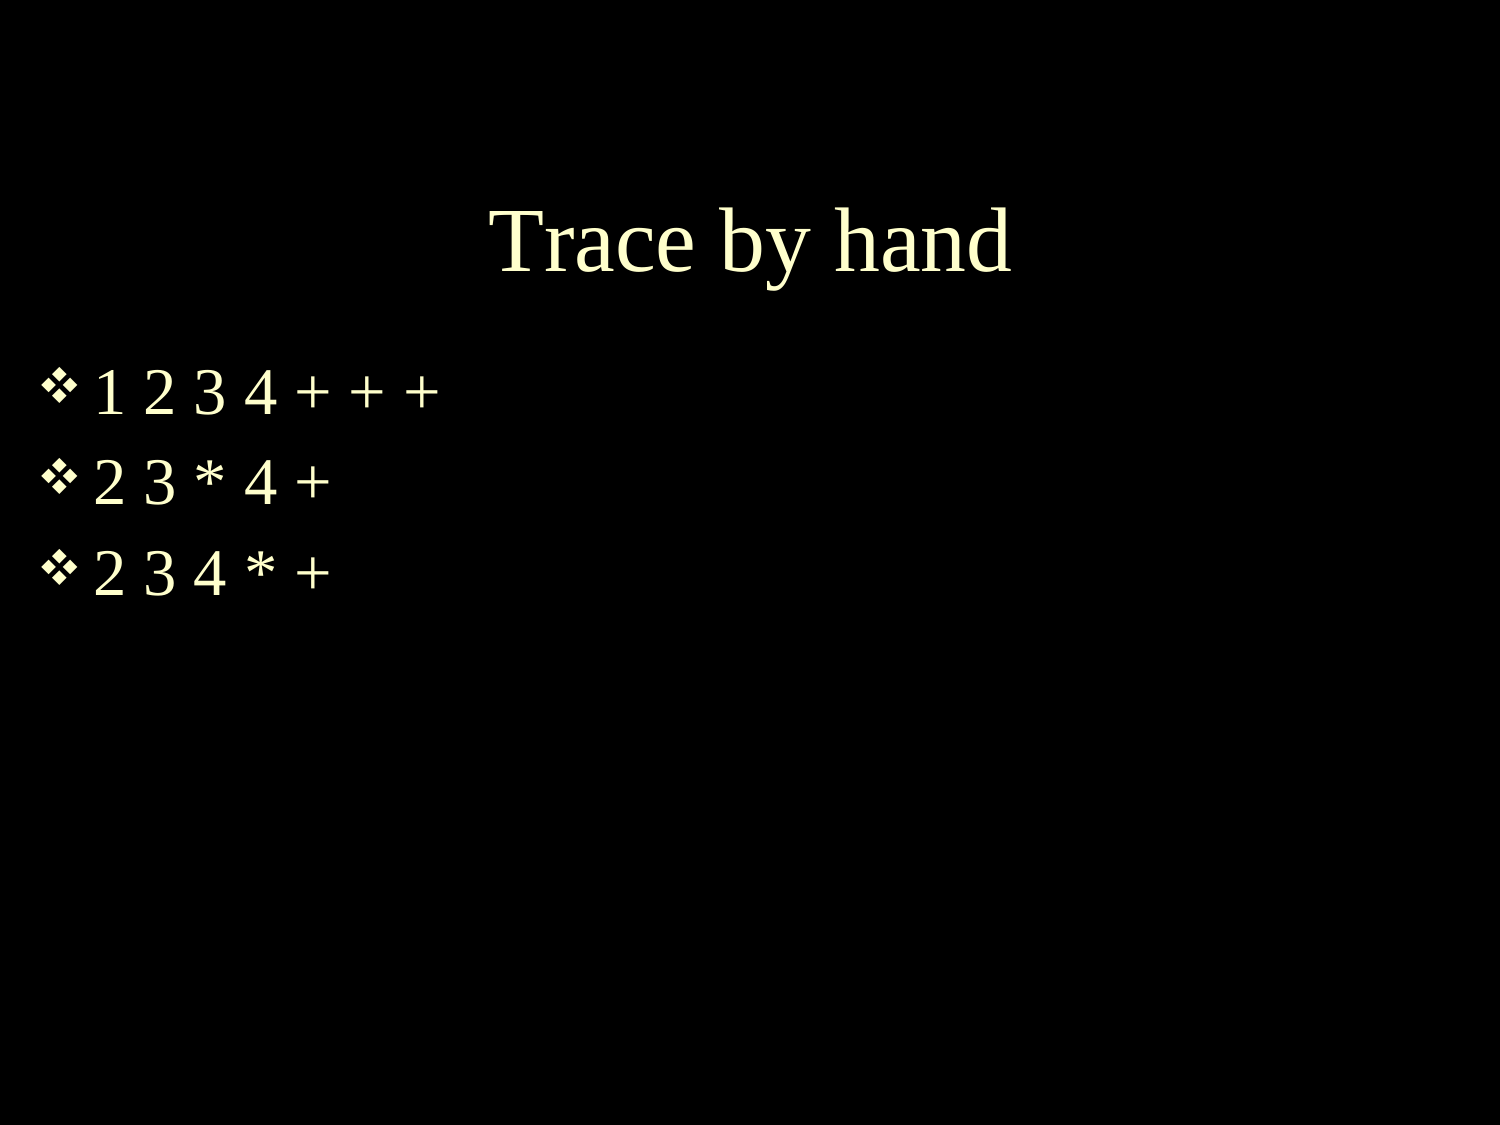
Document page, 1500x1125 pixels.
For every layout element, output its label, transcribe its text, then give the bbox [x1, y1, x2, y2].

list 1 2 3 4 + + + 2 3 * 4 + 2 3 4 * + [22, 347, 1482, 1026]
title Trace by hand [22, 145, 1480, 336]
